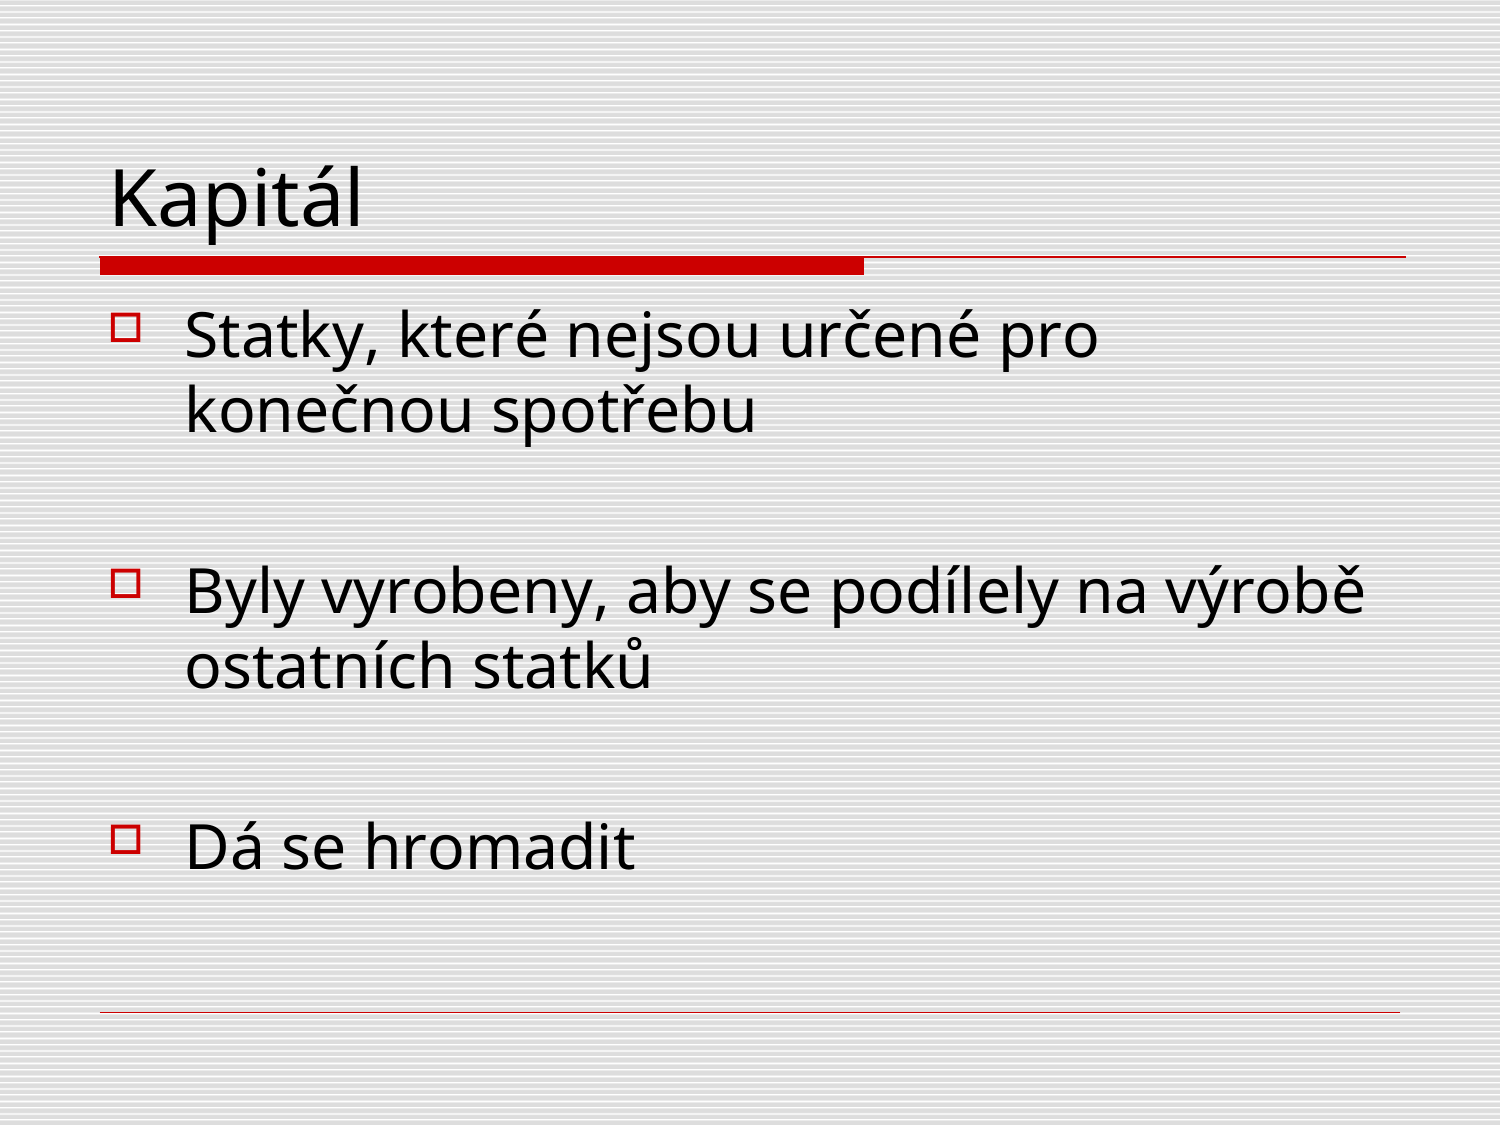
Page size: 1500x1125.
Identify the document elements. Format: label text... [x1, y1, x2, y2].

picture [0, 0, 1500, 1125]
title Kapitál [94, 49, 1407, 250]
list Statky, které nejsou určené pro konečnou spotřebu Byly vyrobeny, aby se podílely na výrobě ostatních statků Dá se hromadit [92, 287, 1406, 988]
